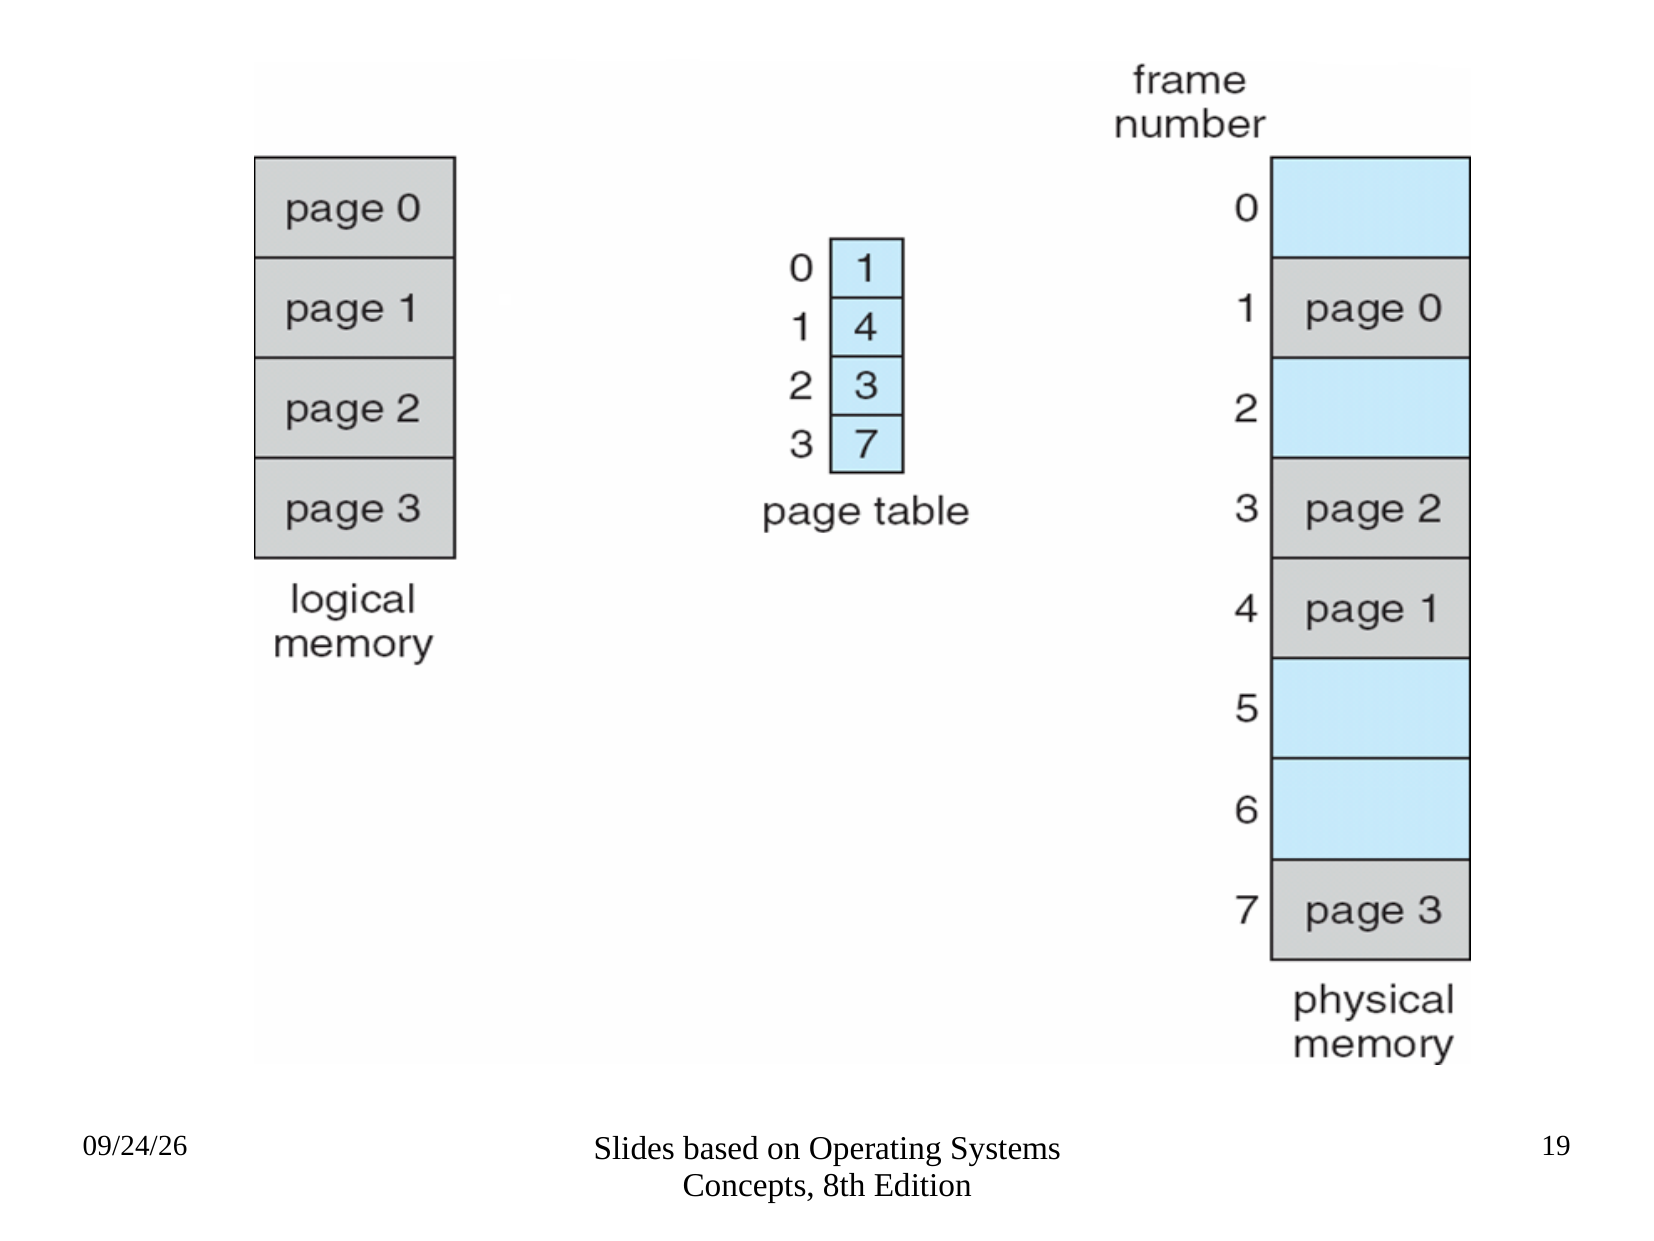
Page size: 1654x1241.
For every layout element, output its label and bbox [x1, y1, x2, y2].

picture [254, 56, 1471, 1066]
